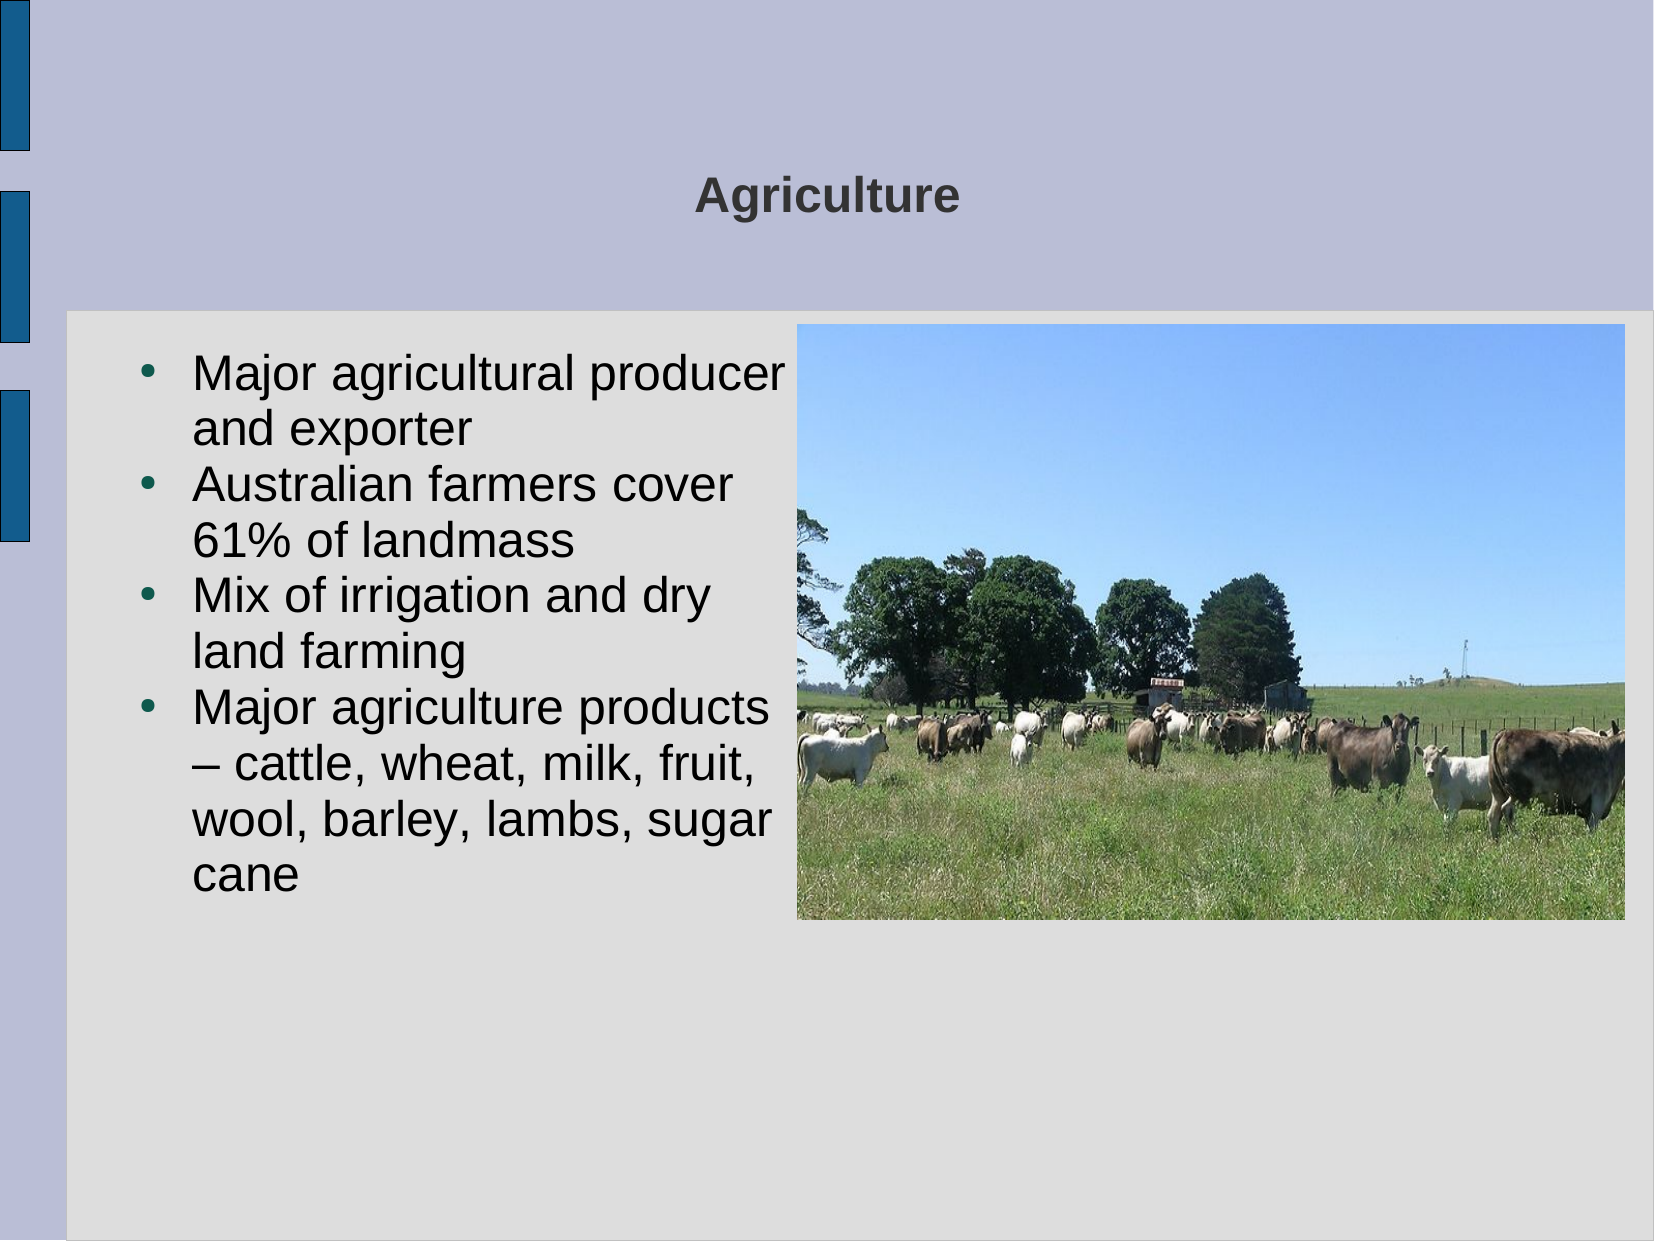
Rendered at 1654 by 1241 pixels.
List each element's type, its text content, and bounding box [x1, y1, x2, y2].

picture [797, 324, 1625, 920]
title Agriculture [121, 91, 1534, 299]
list Major agricultural producer and exporter Australian farmers cover 61% of landmass Mix of irrigation and dry land farming Major agriculture products – cattle, wheat, milk, fruit, wool, barley, lambs, sugar cane [121, 344, 811, 1127]
